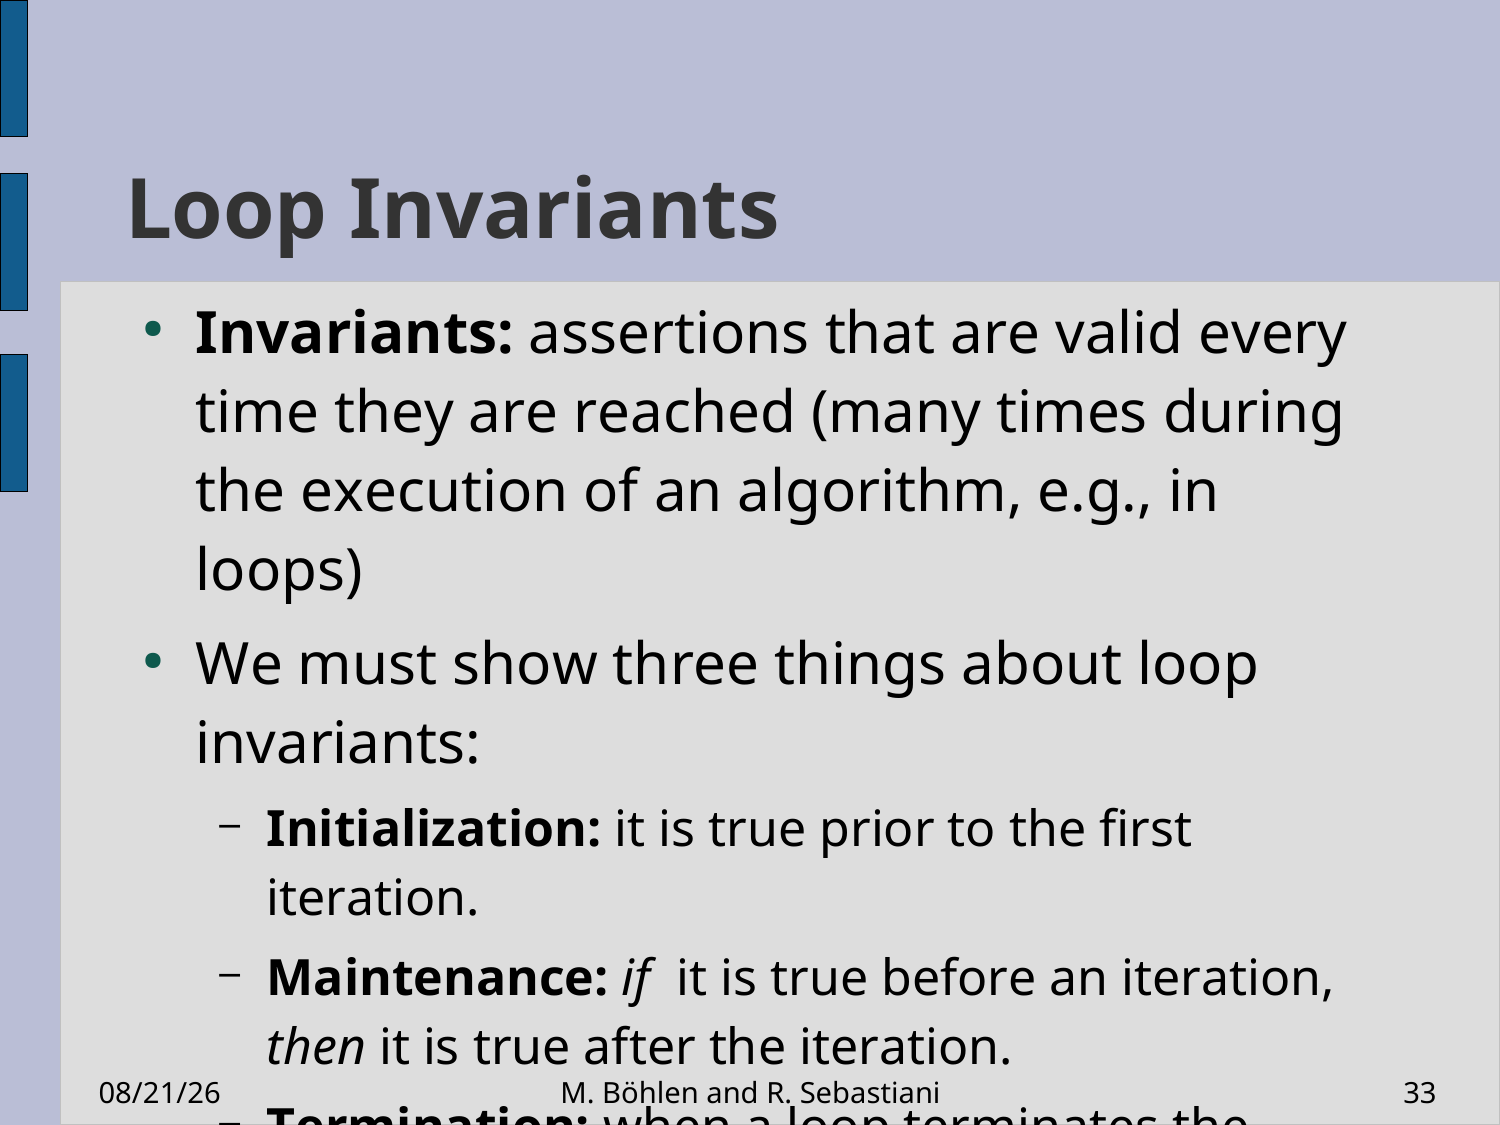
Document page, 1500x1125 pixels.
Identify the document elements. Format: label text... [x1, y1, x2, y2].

list Invariants: assertions that are valid every time they are reached (many times during the execution of an algorithm, e.g., in loops) We must show three things about loop invariants: Initialization: it is true prior to the first iteration. Maintenance: if it is true before an iteration, then it is true after the iteration. Termination: when a loop terminates the invariant gives a useful property to show the correctness of the algorithm [110, 283, 1392, 1063]
title Loop Invariants [110, 67, 1392, 271]
